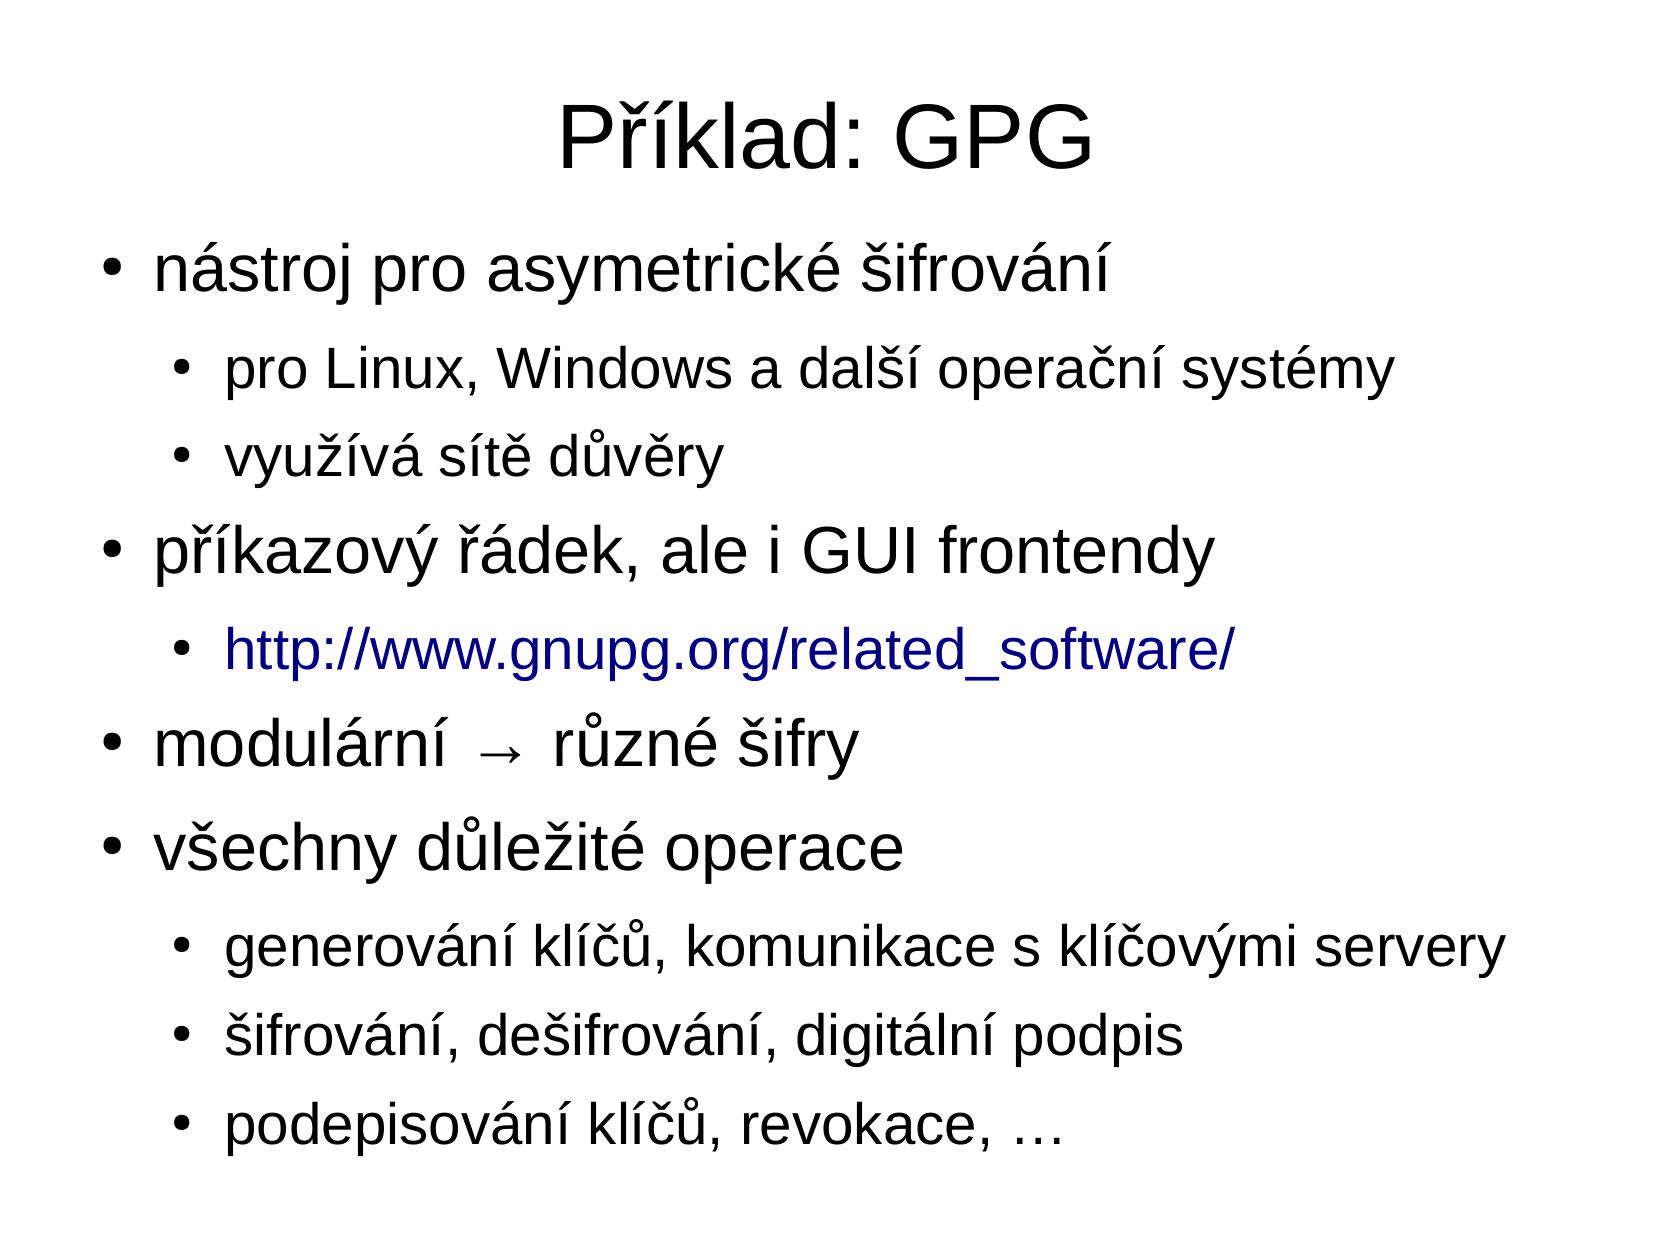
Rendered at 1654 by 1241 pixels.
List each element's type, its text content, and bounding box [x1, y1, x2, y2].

list nástroj pro asymetrické šifrování pro Linux, Windows a další operační systémy využívá sítě důvěry příkazový řádek, ale i GUI frontendy http://www.gnupg.org/related_software/ modulární → různé šifry všechny důležité operace generování klíčů, komunikace s klíčovými servery šifrování, dešifrování, digitální podpis podepisování klíčů, revokace, … [82, 231, 1571, 1157]
title Příklad: GPG [82, 82, 1571, 191]
